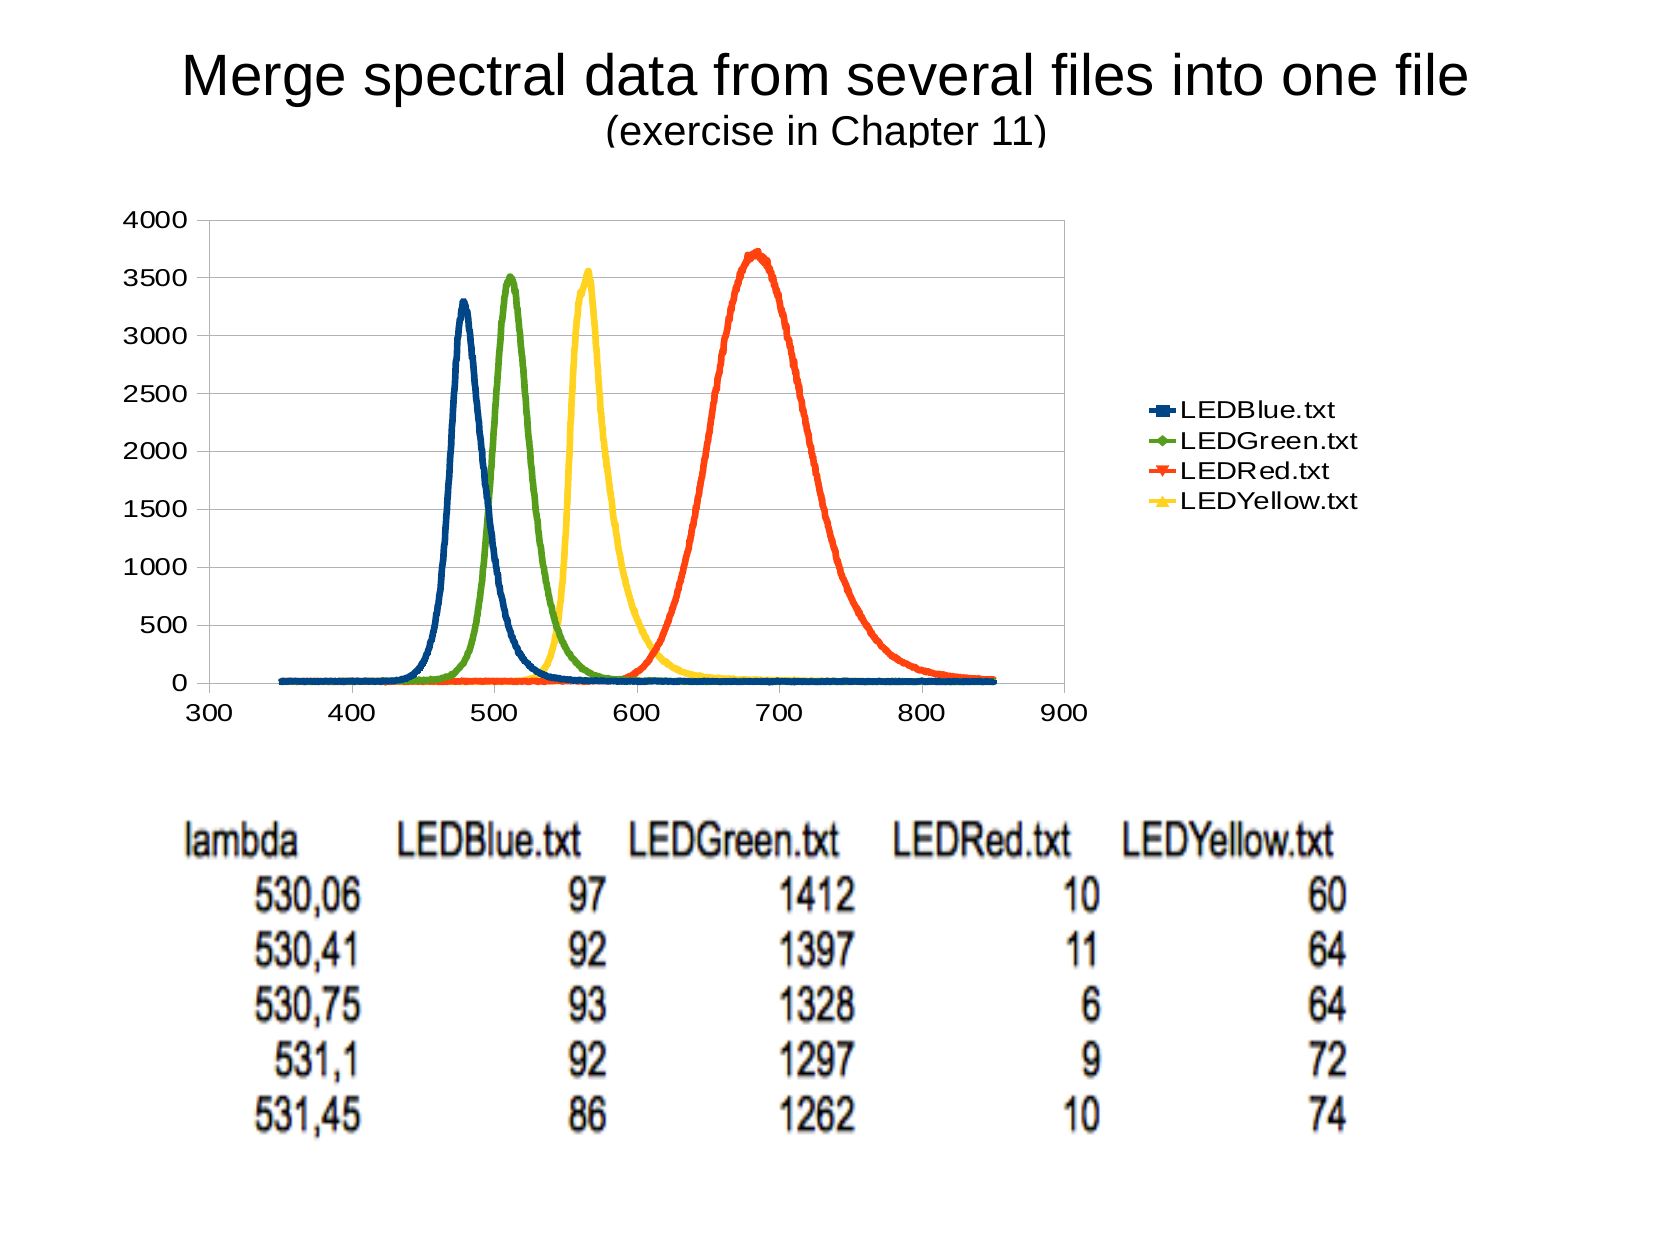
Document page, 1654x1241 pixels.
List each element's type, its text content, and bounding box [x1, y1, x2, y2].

picture [59, 147, 1388, 768]
picture [118, 812, 1359, 1152]
title Merge spectral data from several files into one file (exercise in Chapter 11) [82, 42, 1571, 155]
